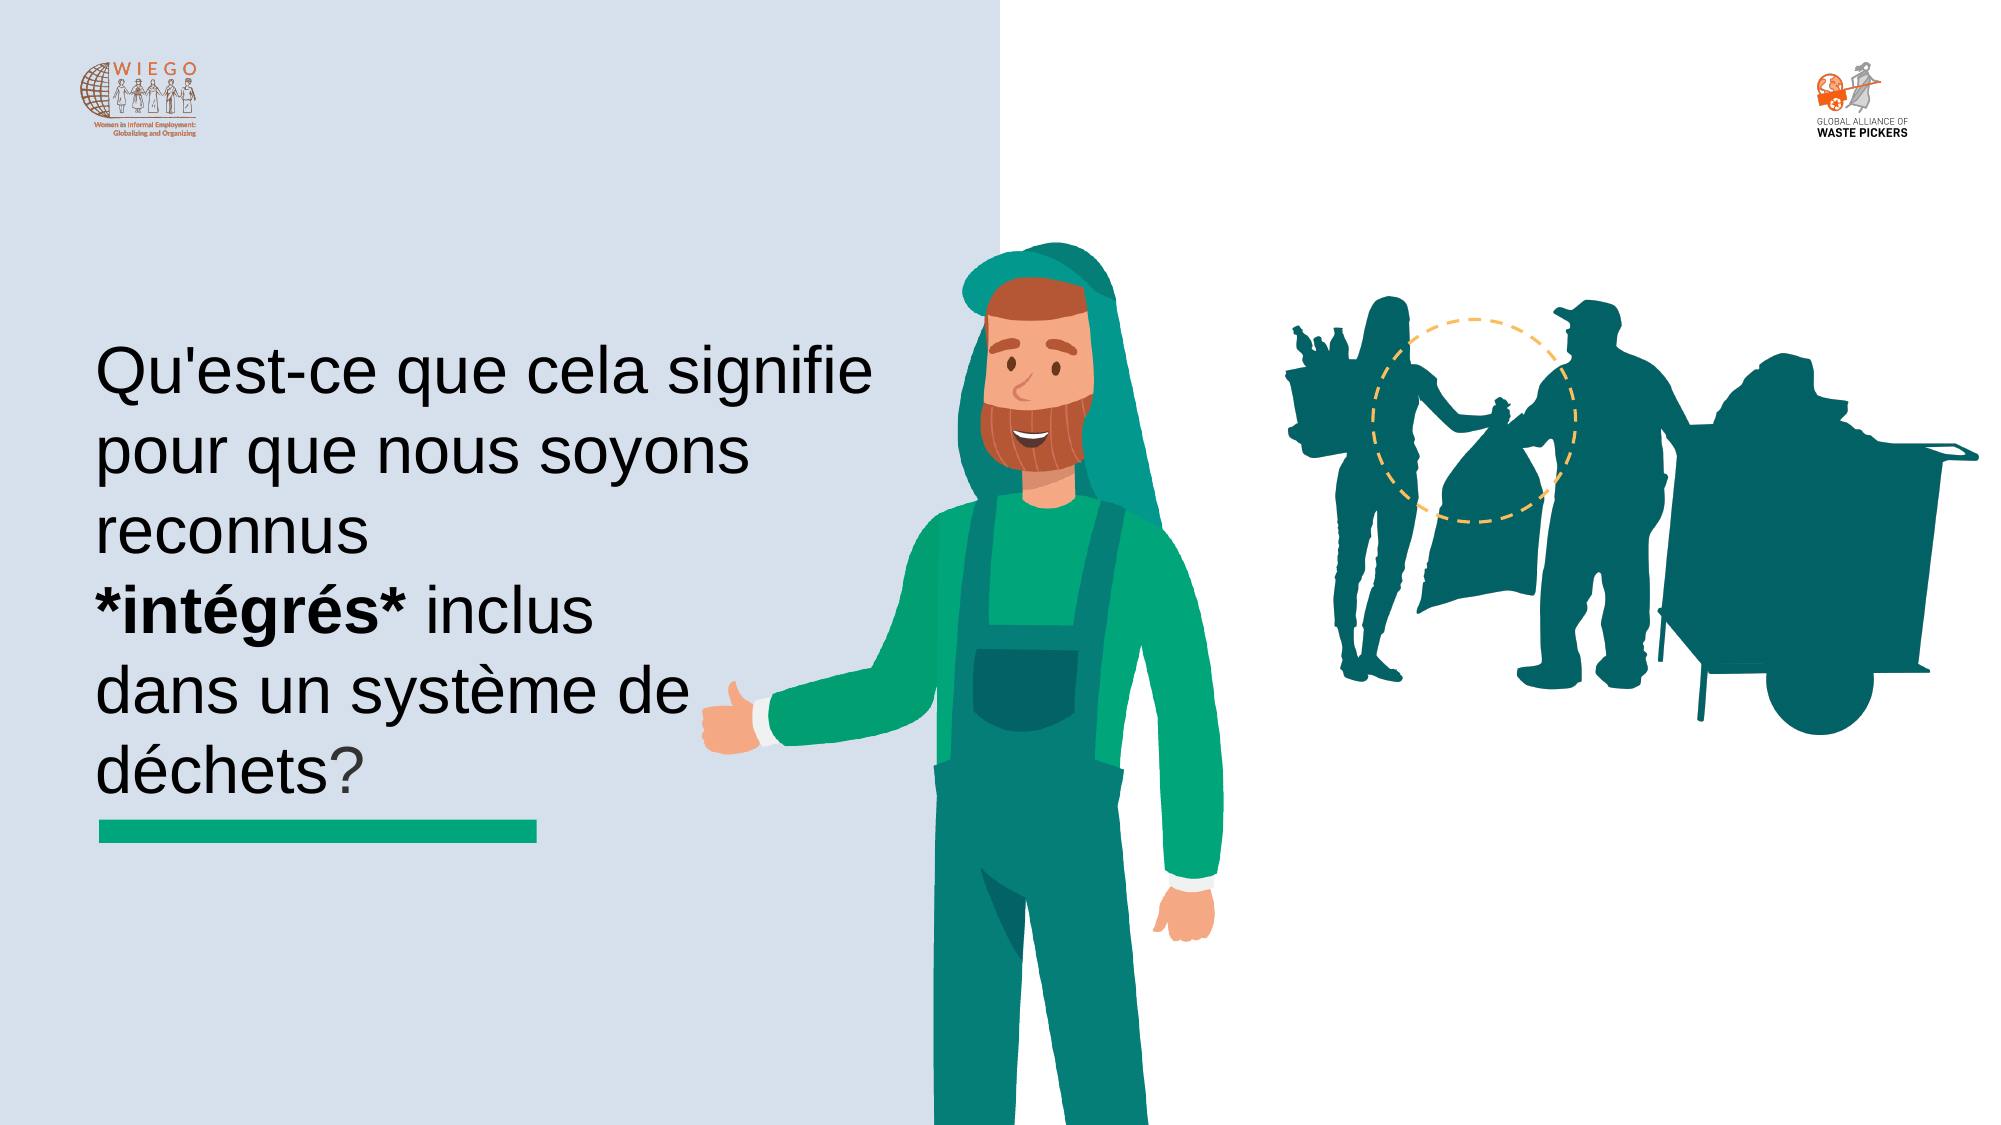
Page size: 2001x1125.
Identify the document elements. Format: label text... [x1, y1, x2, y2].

picture [1817, 62, 1908, 137]
picture [701, 242, 1224, 1125]
picture [80, 62, 196, 137]
picture [1285, 296, 1979, 735]
text_box Qu'est-ce que cela signifie pour que nous soyons reconnus *intégrés* inclus dans un système de déchets? [80, 319, 701, 815]
